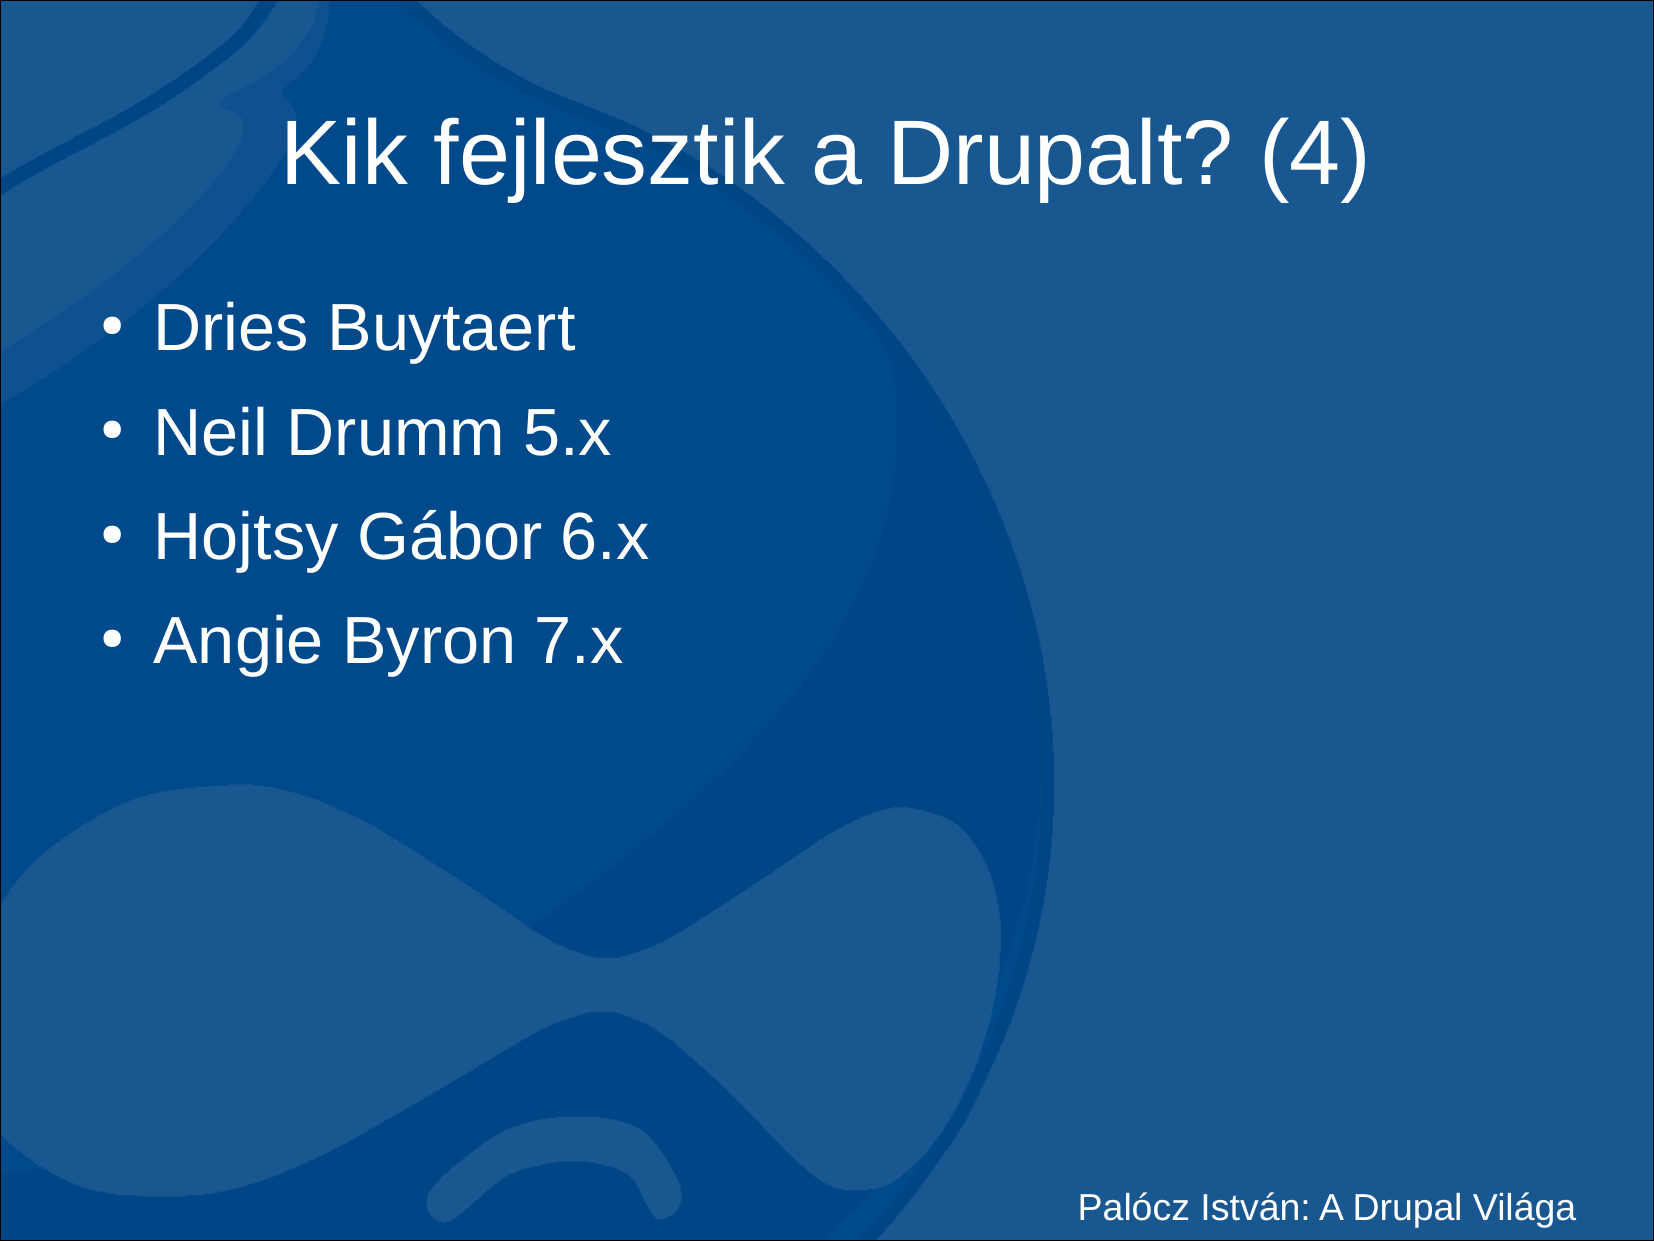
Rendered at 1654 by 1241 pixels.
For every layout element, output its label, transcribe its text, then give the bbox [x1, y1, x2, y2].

title Kik fejlesztik a Drupalt? (4) [82, 56, 1571, 250]
list Dries Buytaert Neil Drumm 5.x Hojtsy Gábor 6.x Angie Byron 7.x [82, 290, 1571, 1109]
